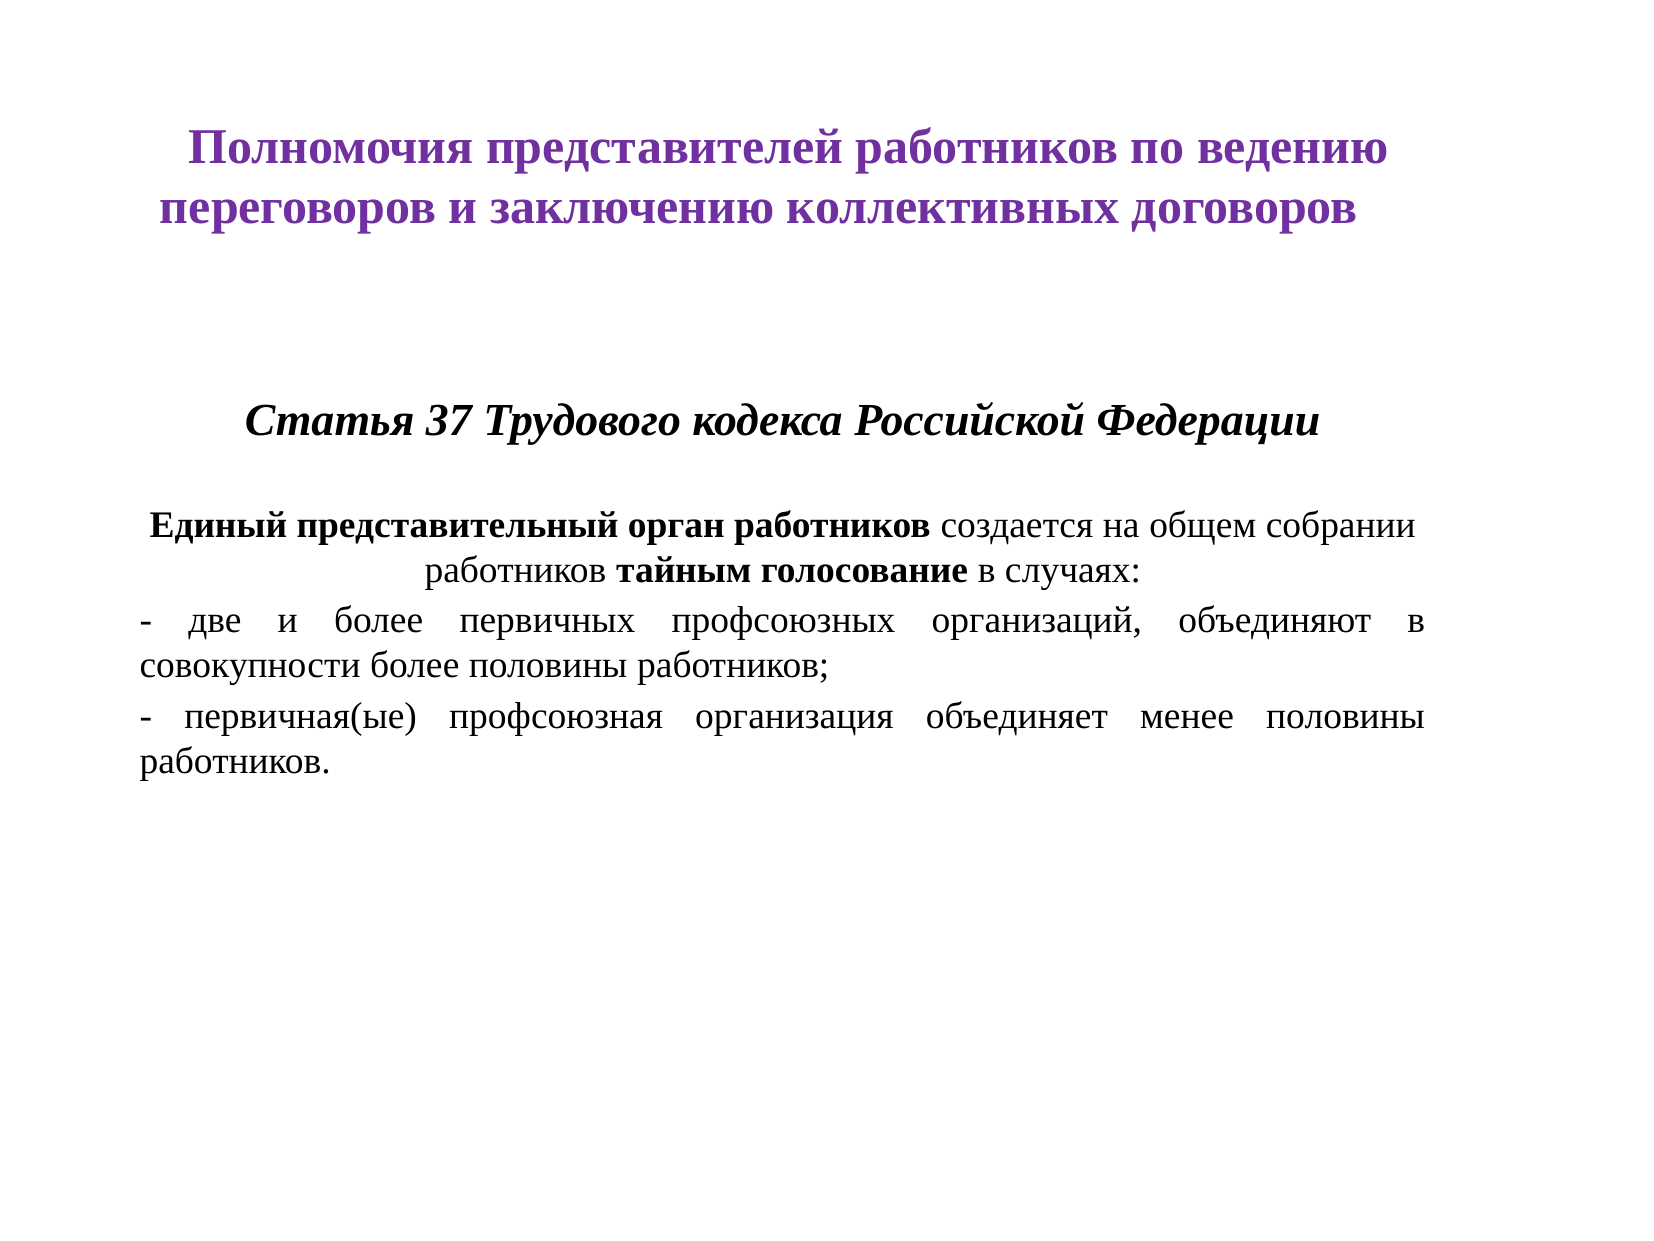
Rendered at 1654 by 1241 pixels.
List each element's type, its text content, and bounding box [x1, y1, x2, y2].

title Полномочия представителей работников по ведению переговоров и заключению коллективных договоров [87, 114, 1431, 242]
text_box Статья 37 Трудового кодекса Российской Федерации Единый представительный орган работников создается на общем собрании работников тайным голосование в случаях: - две и более первичных профсоюзных организаций, объединяют в совокупности более половины работников; - первичная(ые) профсоюзная организация объединяет менее половины работников. [124, 201, 1441, 1241]
